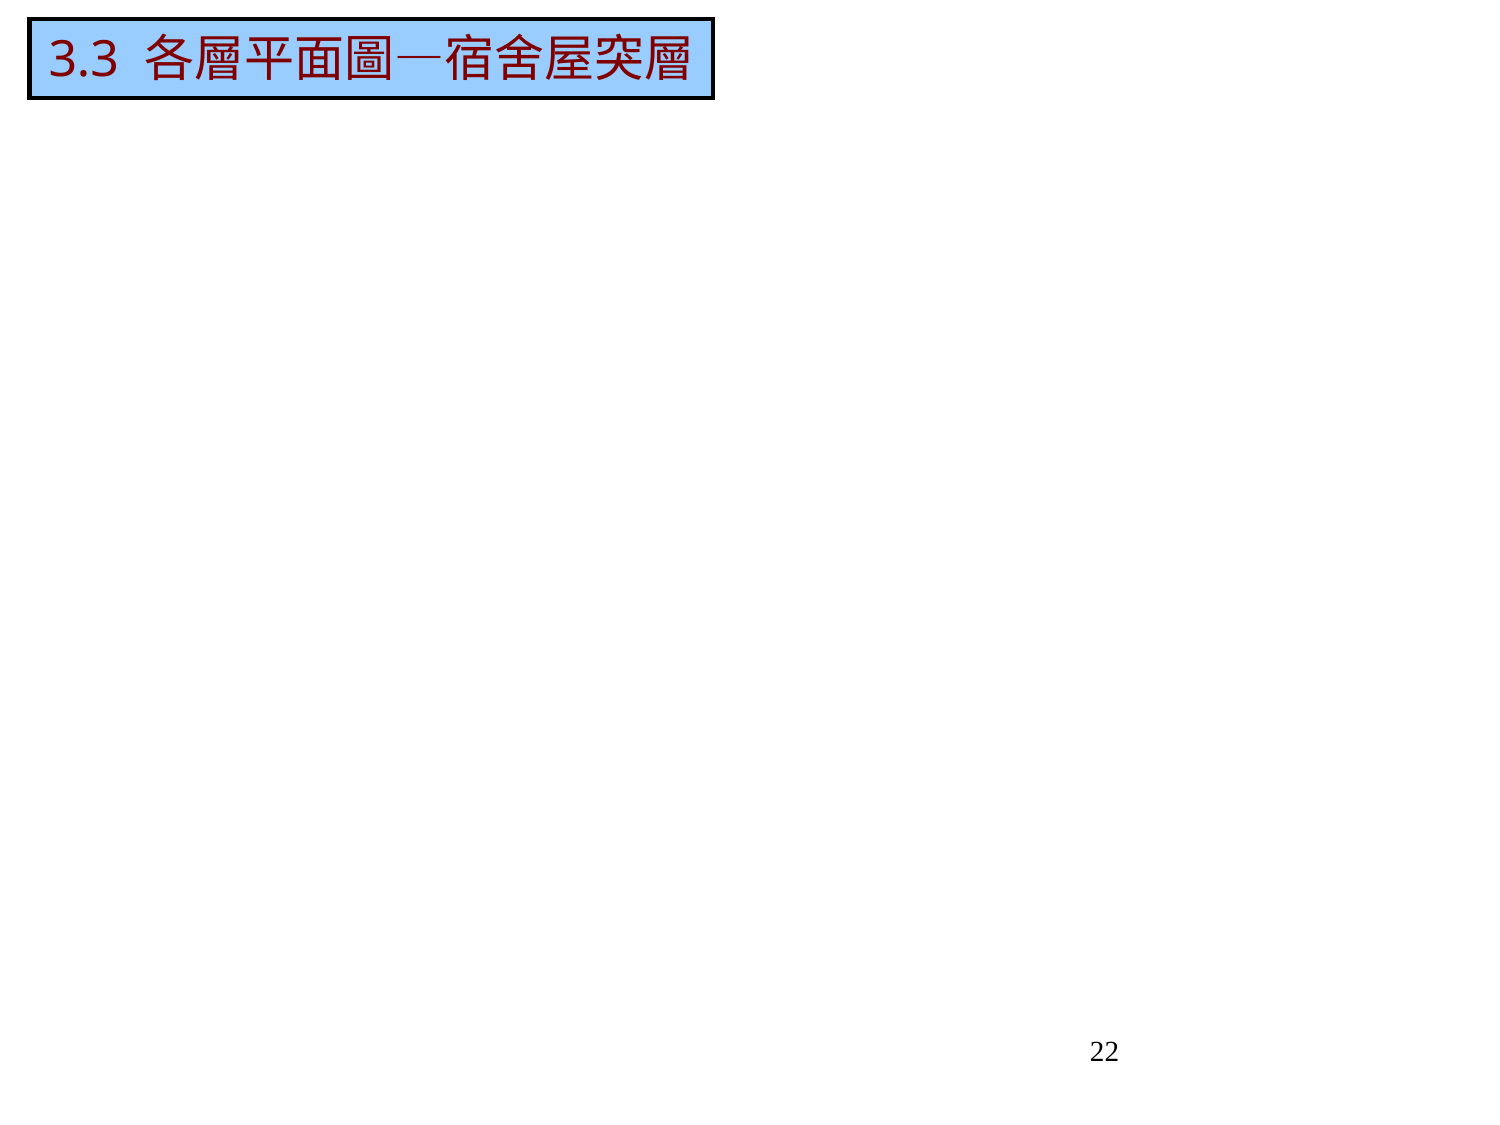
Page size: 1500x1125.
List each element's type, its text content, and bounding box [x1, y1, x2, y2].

text_box 3.3 各層平面圖—宿舍屋突層 [29, 19, 714, 99]
text_box 22 [1074, 1025, 1388, 1101]
